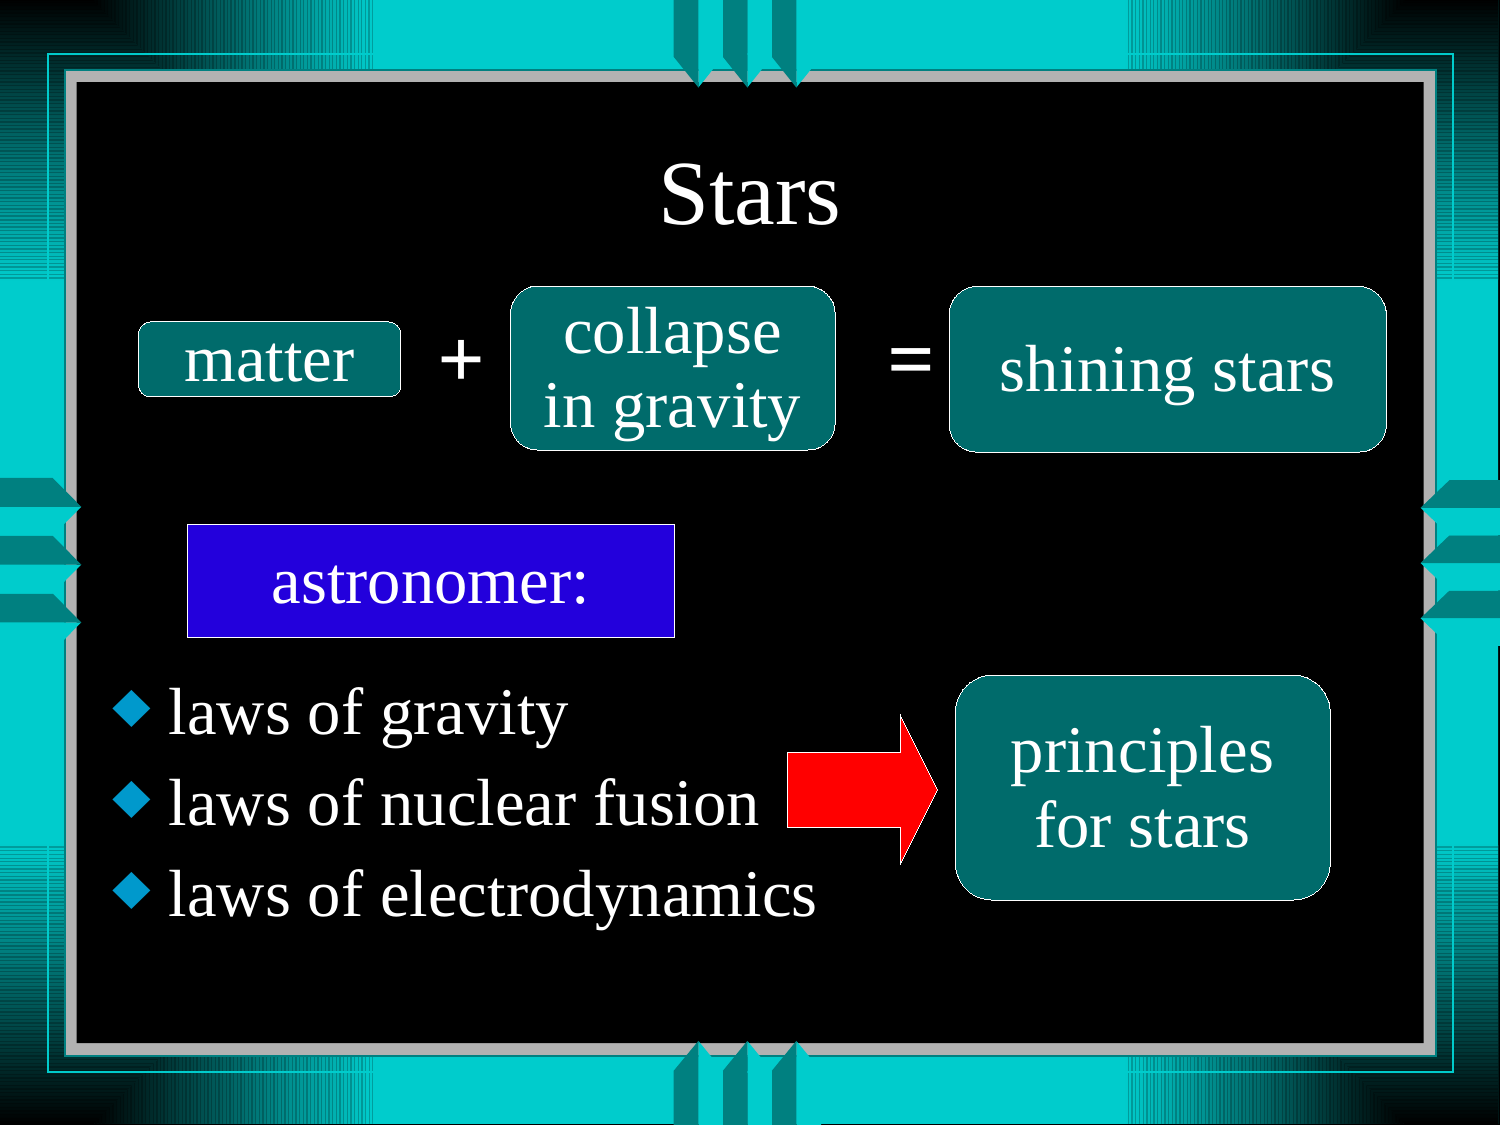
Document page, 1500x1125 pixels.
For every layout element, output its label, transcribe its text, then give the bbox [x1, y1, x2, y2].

text_box principles for stars [955, 675, 1331, 901]
text_box + [422, 305, 536, 413]
list laws of gravity laws of nuclear fusion laws of electrodynamics [112, 675, 1013, 988]
text_box [787, 714, 938, 865]
text_box matter [138, 321, 401, 397]
title Stars [112, 99, 1388, 288]
text_box astronomer: [187, 524, 675, 638]
text_box = [872, 305, 950, 414]
text_box shining stars [949, 286, 1387, 453]
text_box collapse in gravity [510, 286, 836, 451]
